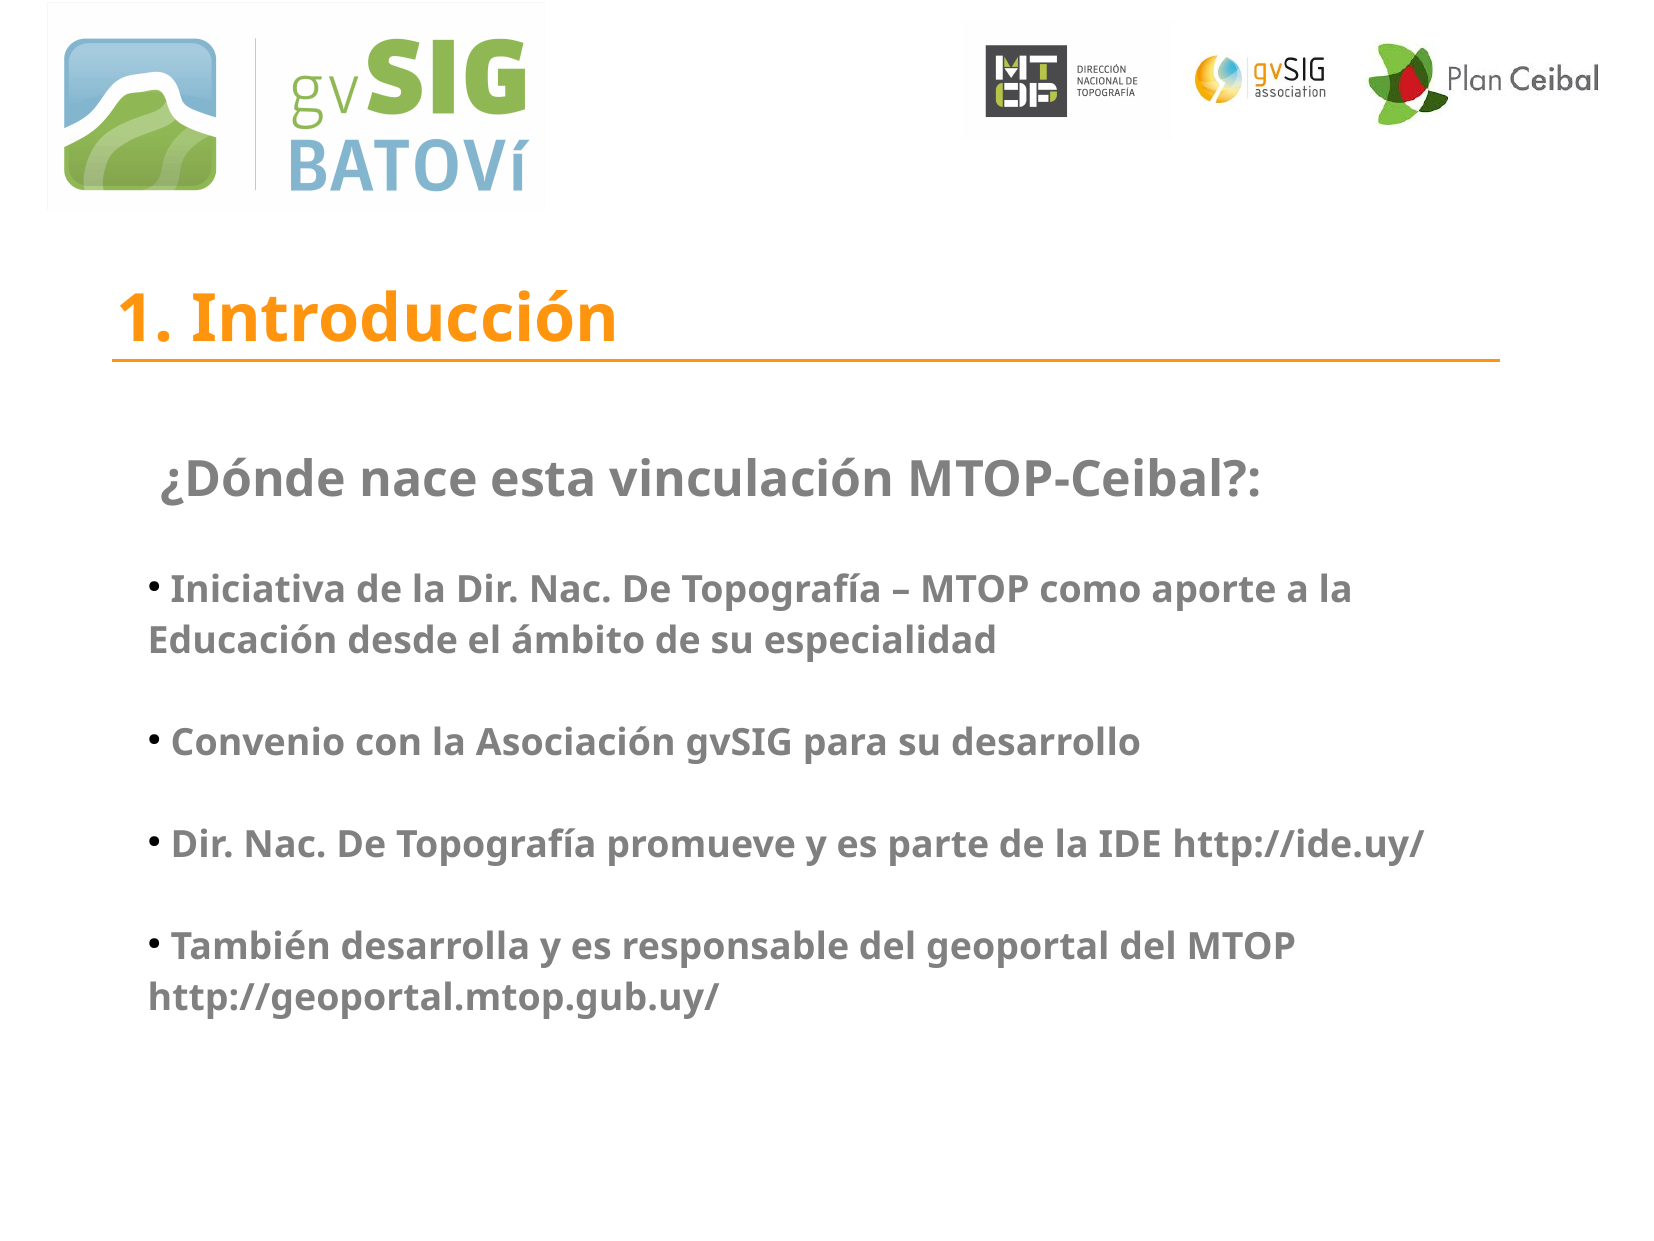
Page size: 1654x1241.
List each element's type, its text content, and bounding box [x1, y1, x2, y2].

picture [1343, 23, 1626, 142]
picture [962, 21, 1342, 141]
list ¿Dónde nace esta vinculación MTOP-Ceibal?: Iniciativa de la Dir. Nac. De Topografía – MTOP como aporte a la Educación desde el ámbito de su especialidad Convenio con la Asociación gvSIG para su desarrollo Dir. Nac. De Topografía promueve y es parte de la IDE http://ide.uy/ También desarrolla y es responsable del geoportal del MTOP http://geoportal.mtop.gub.uy/ [147, 442, 1477, 1001]
title 1. Introducción [116, 274, 1605, 356]
